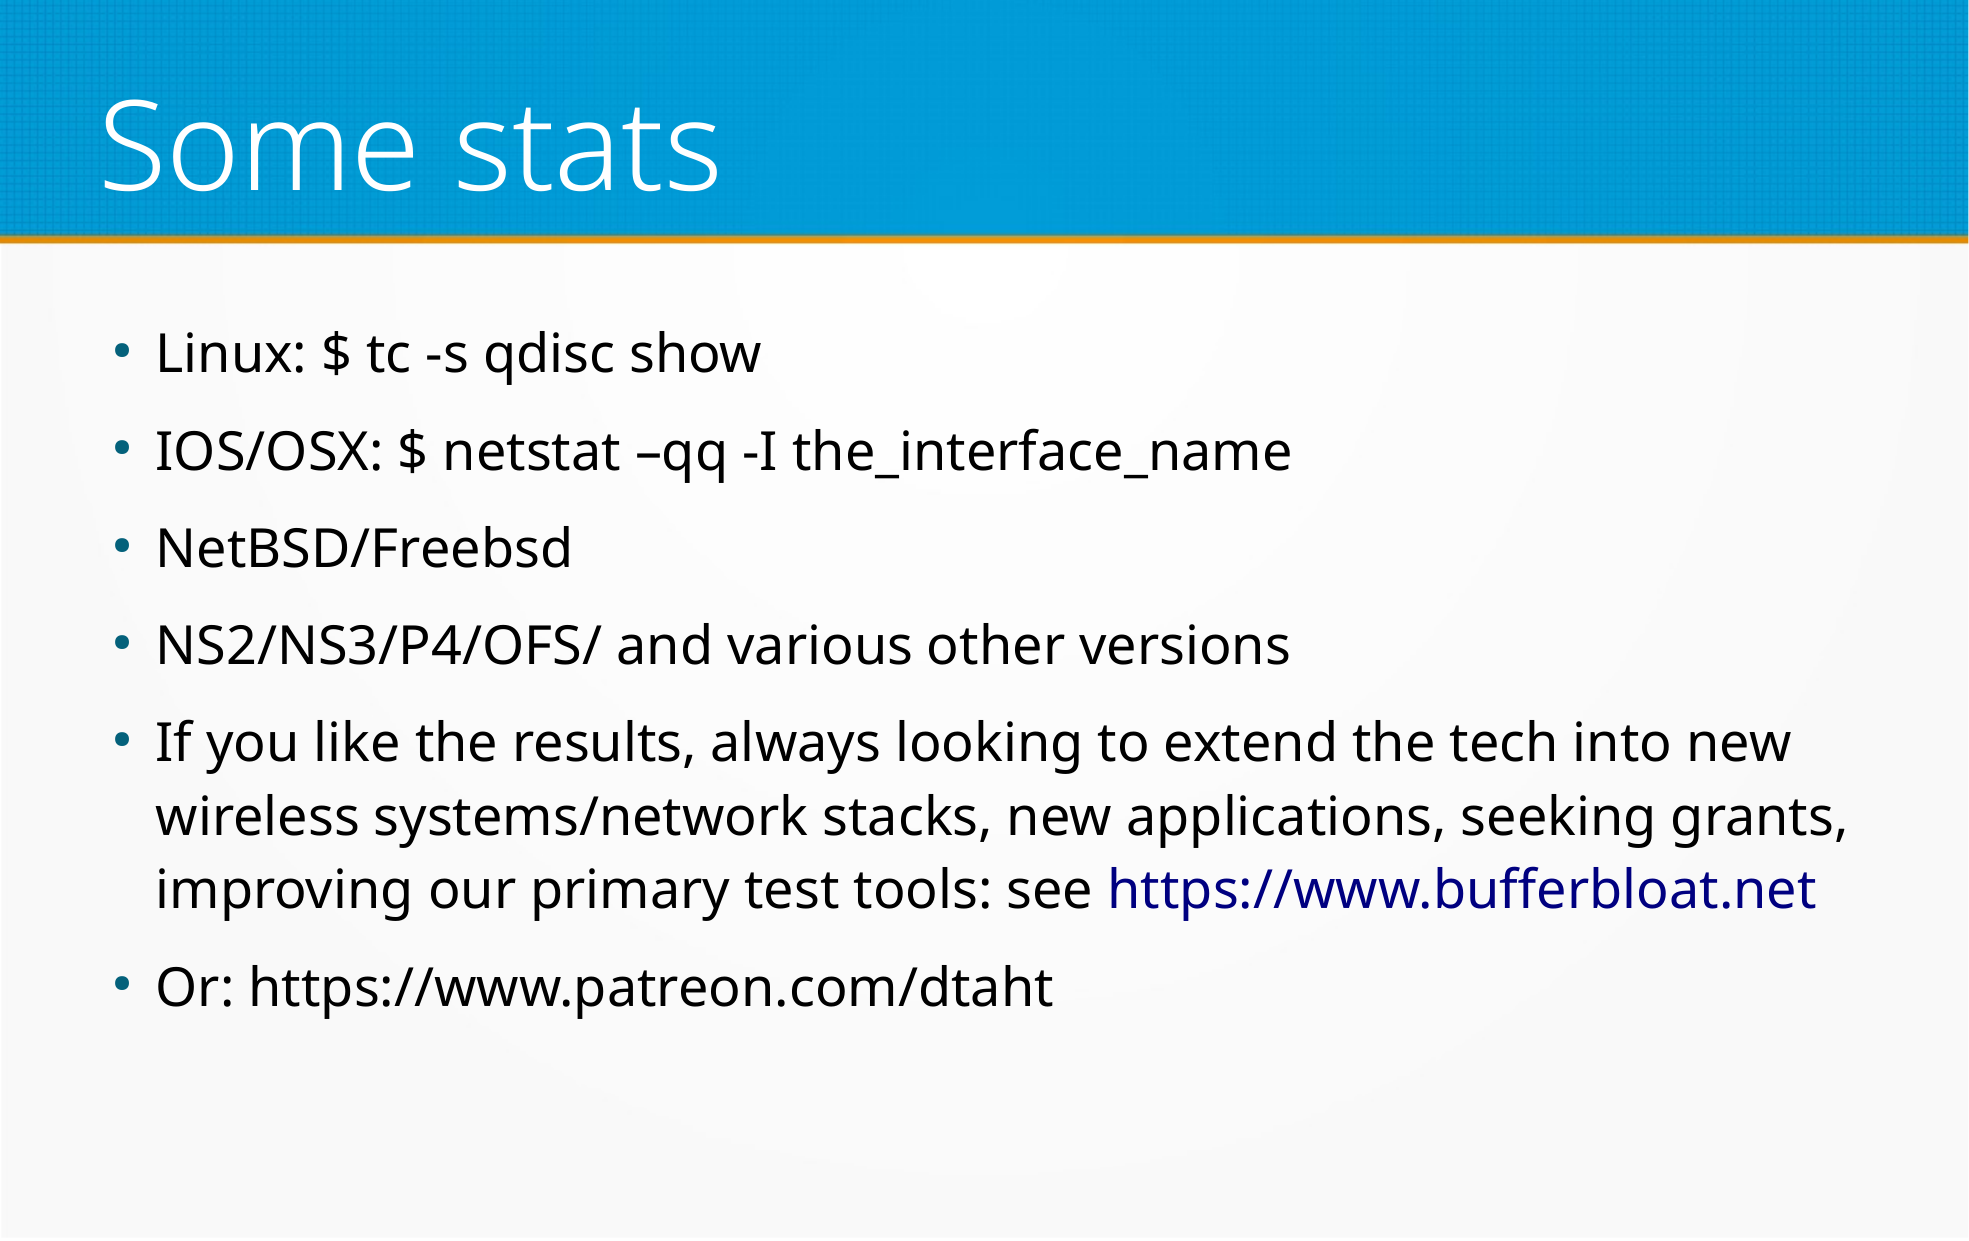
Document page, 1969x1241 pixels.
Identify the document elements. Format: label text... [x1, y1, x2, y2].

list Linux: $ tc -s qdisc show IOS/OSX: $ netstat –qq -I the_interface_name NetBSD/Freebsd NS2/NS3/P4/OFS/ and various other versions If you like the results, always looking to extend the tech into new wireless systems/network stacks, new applications, seeking grants, improving our primary test tools: see https://www.bufferbloat.net Or: https://www.patreon.com/dtaht [98, 315, 1861, 1081]
title Some stats [98, 19, 1870, 227]
picture [0, 233, 1969, 1241]
